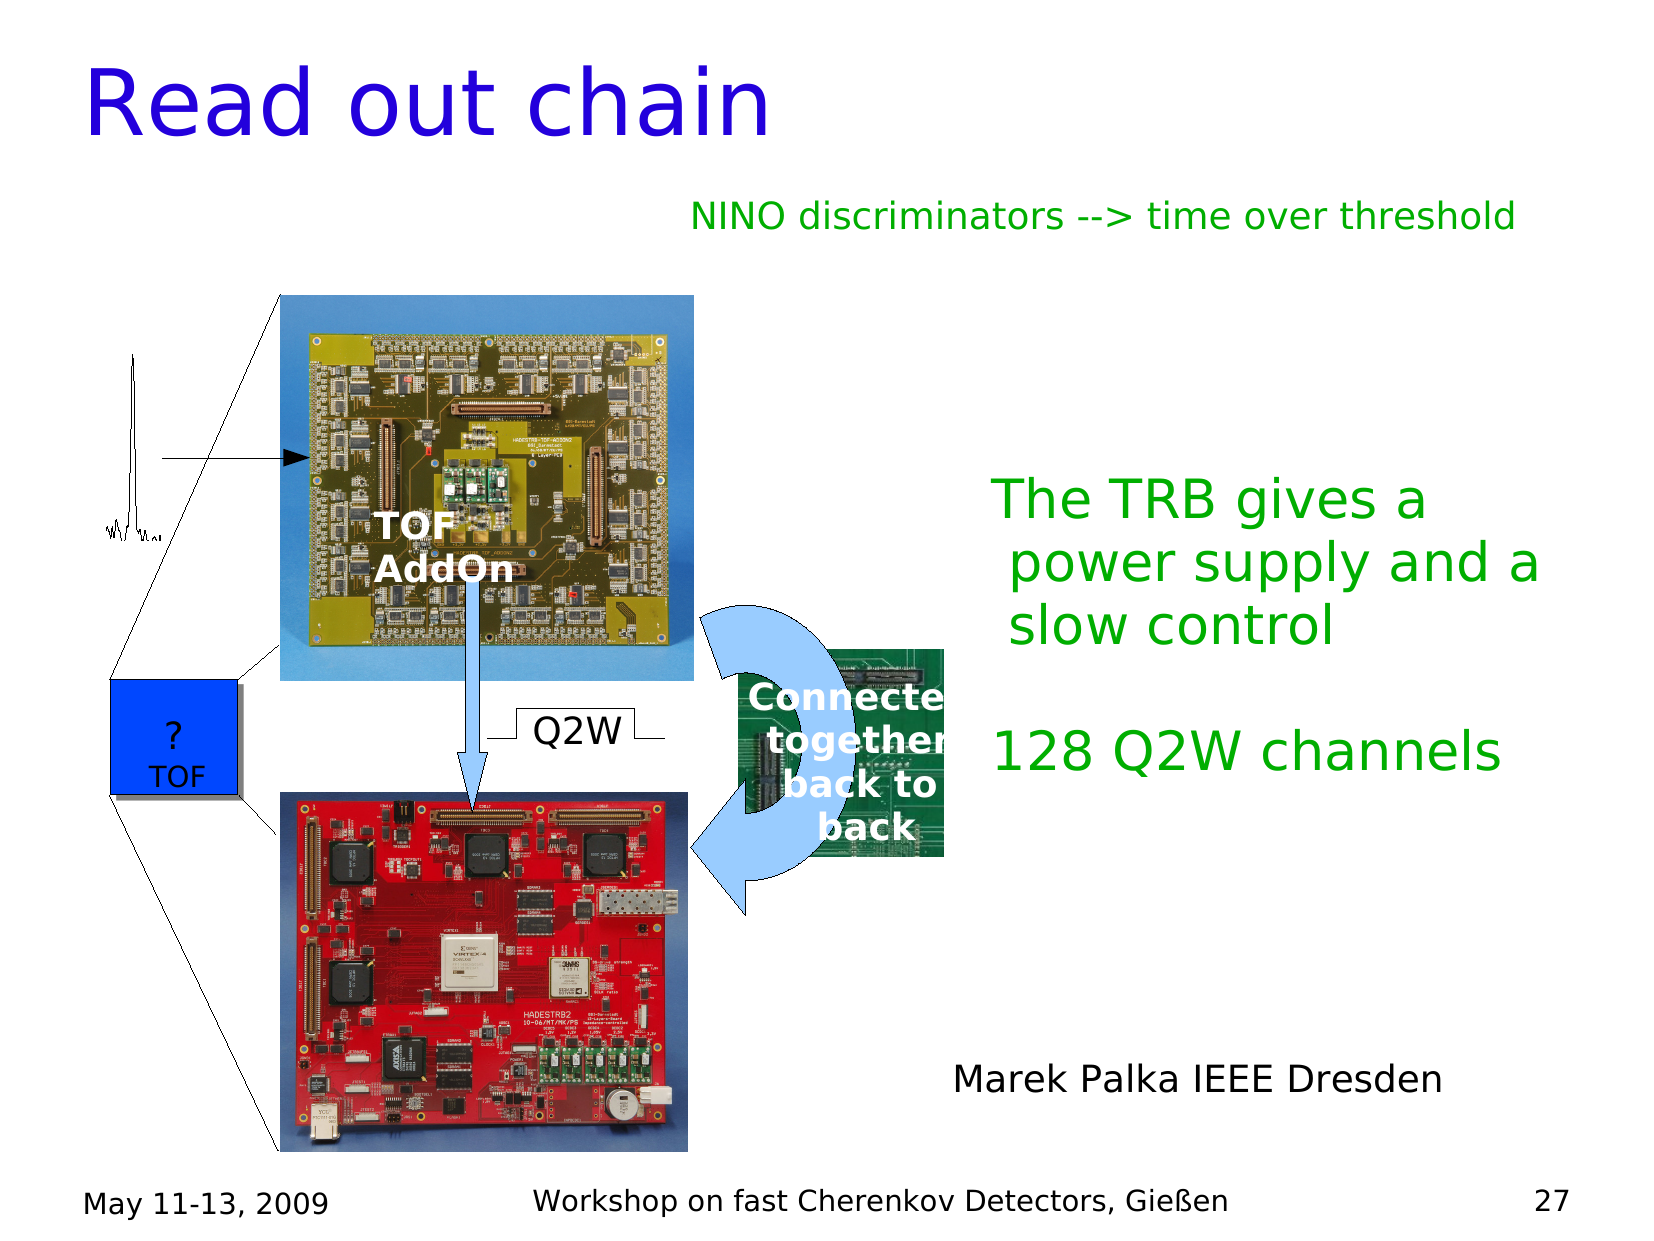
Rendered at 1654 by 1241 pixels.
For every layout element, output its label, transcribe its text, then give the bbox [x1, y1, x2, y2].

text_box [457, 600, 488, 813]
text_box NINO discriminators --> time over threshold [675, 187, 1533, 246]
text_box TOF AddOn [359, 497, 621, 600]
picture [73, 295, 192, 591]
picture [828, 649, 944, 668]
title Read out chain [82, 49, 1571, 157]
text_box Connected together: back to back [732, 668, 1001, 857]
text_box The TRB gives a power supply and a slow control 128 Q2W channels [959, 460, 1565, 917]
picture [280, 295, 694, 682]
text_box ? [110, 679, 238, 795]
text_box Q2W [517, 702, 638, 761]
text_box Marek Palka IEEE Dresden [937, 1050, 1460, 1109]
text_box [690, 795, 808, 916]
text_box TOF [134, 752, 222, 802]
text_box [699, 605, 839, 680]
picture [280, 792, 688, 1152]
